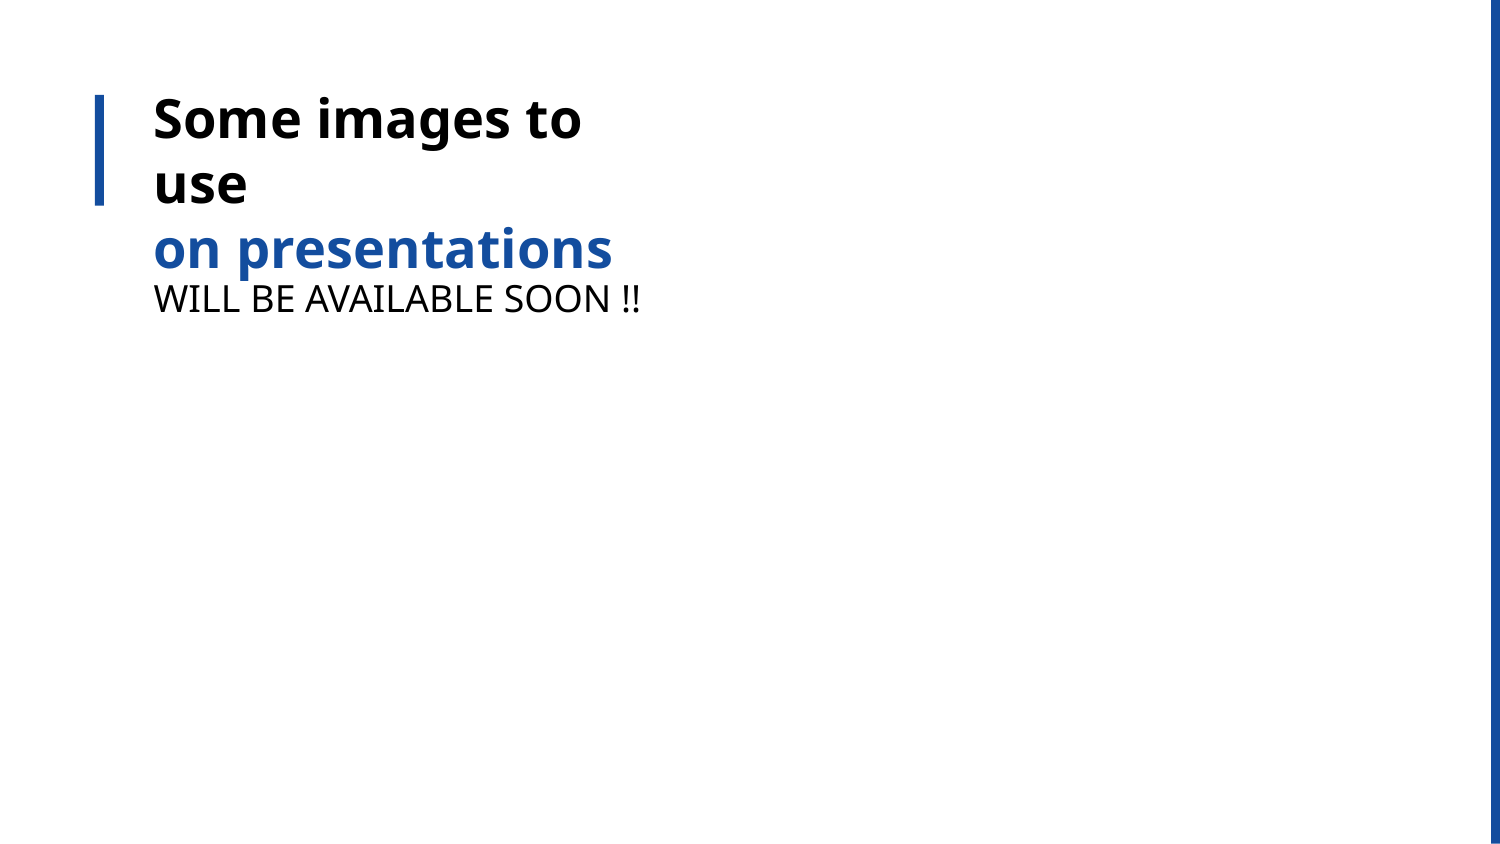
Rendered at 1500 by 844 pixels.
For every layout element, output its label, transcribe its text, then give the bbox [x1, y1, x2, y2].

title Some images to use on presentations [138, 69, 668, 210]
list WILL BE AVAILABLE SOON !! [138, 260, 1119, 777]
